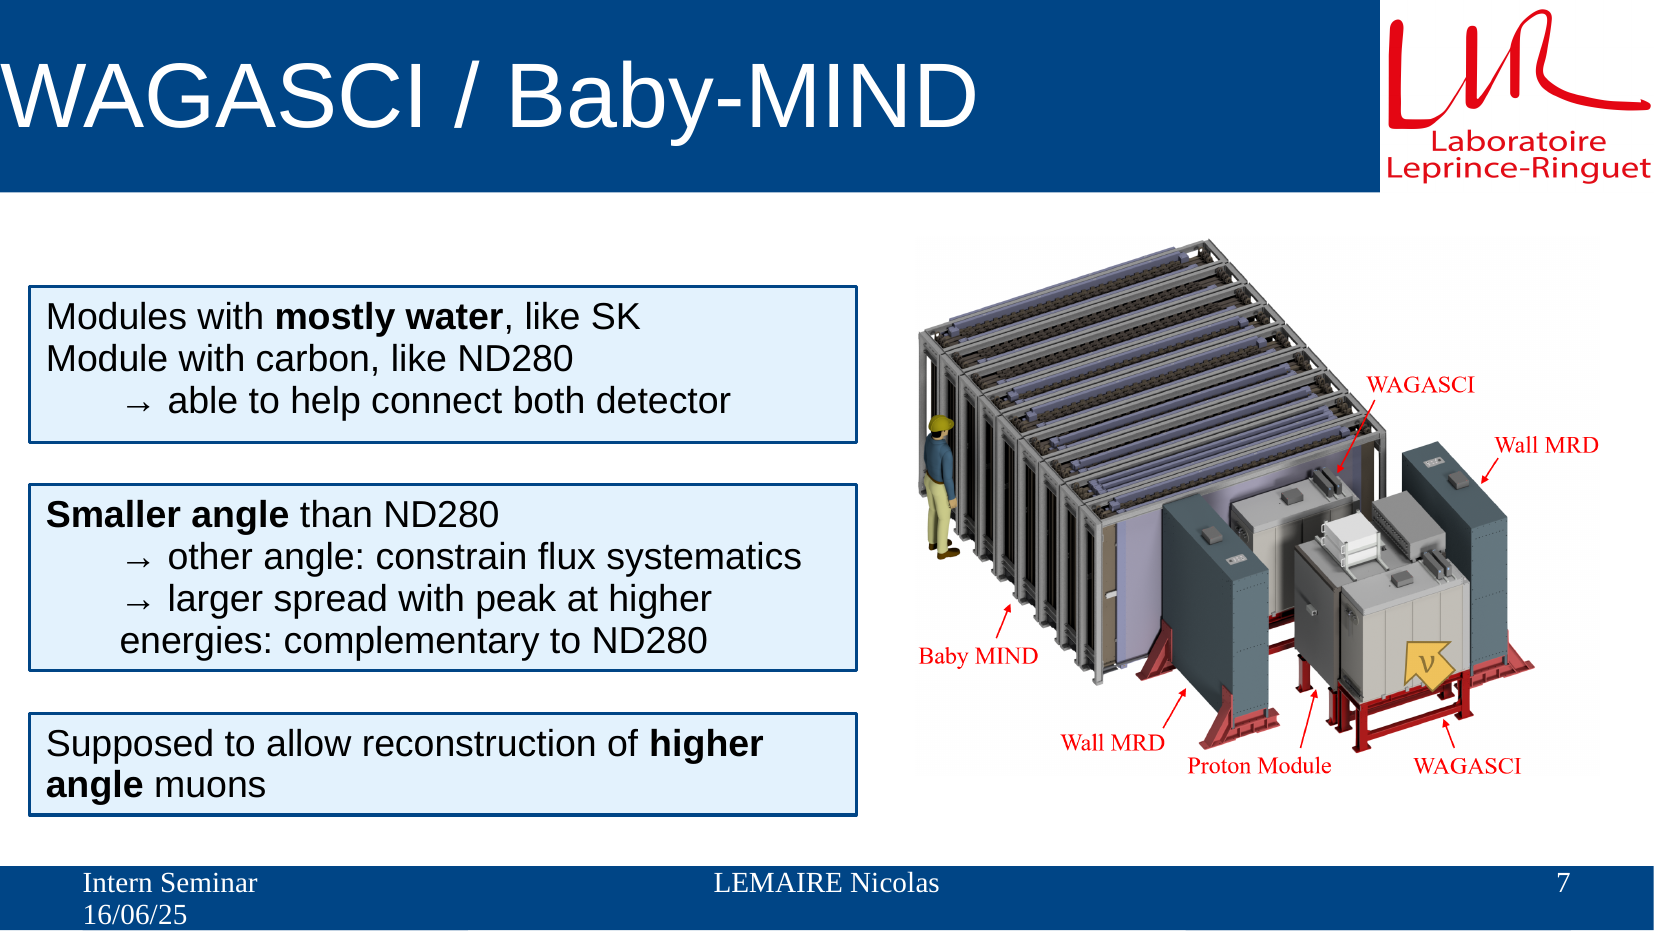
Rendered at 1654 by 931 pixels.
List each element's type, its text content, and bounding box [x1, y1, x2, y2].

picture [1380, 0, 1654, 193]
title WAGASCI / Baby-MIND [0, 0, 1380, 193]
text_box Supposed to allow reconstruction of higher angle muons [29, 713, 857, 815]
text_box Modules with mostly water, like SK Module with carbon, like ND280 → able to help connect both detector [29, 286, 857, 443]
picture [915, 236, 1600, 776]
text_box Smaller angle than ND280 → other angle: constrain flux systematics → larger spread with peak at higher energies: complementary to ND280 [29, 484, 857, 671]
